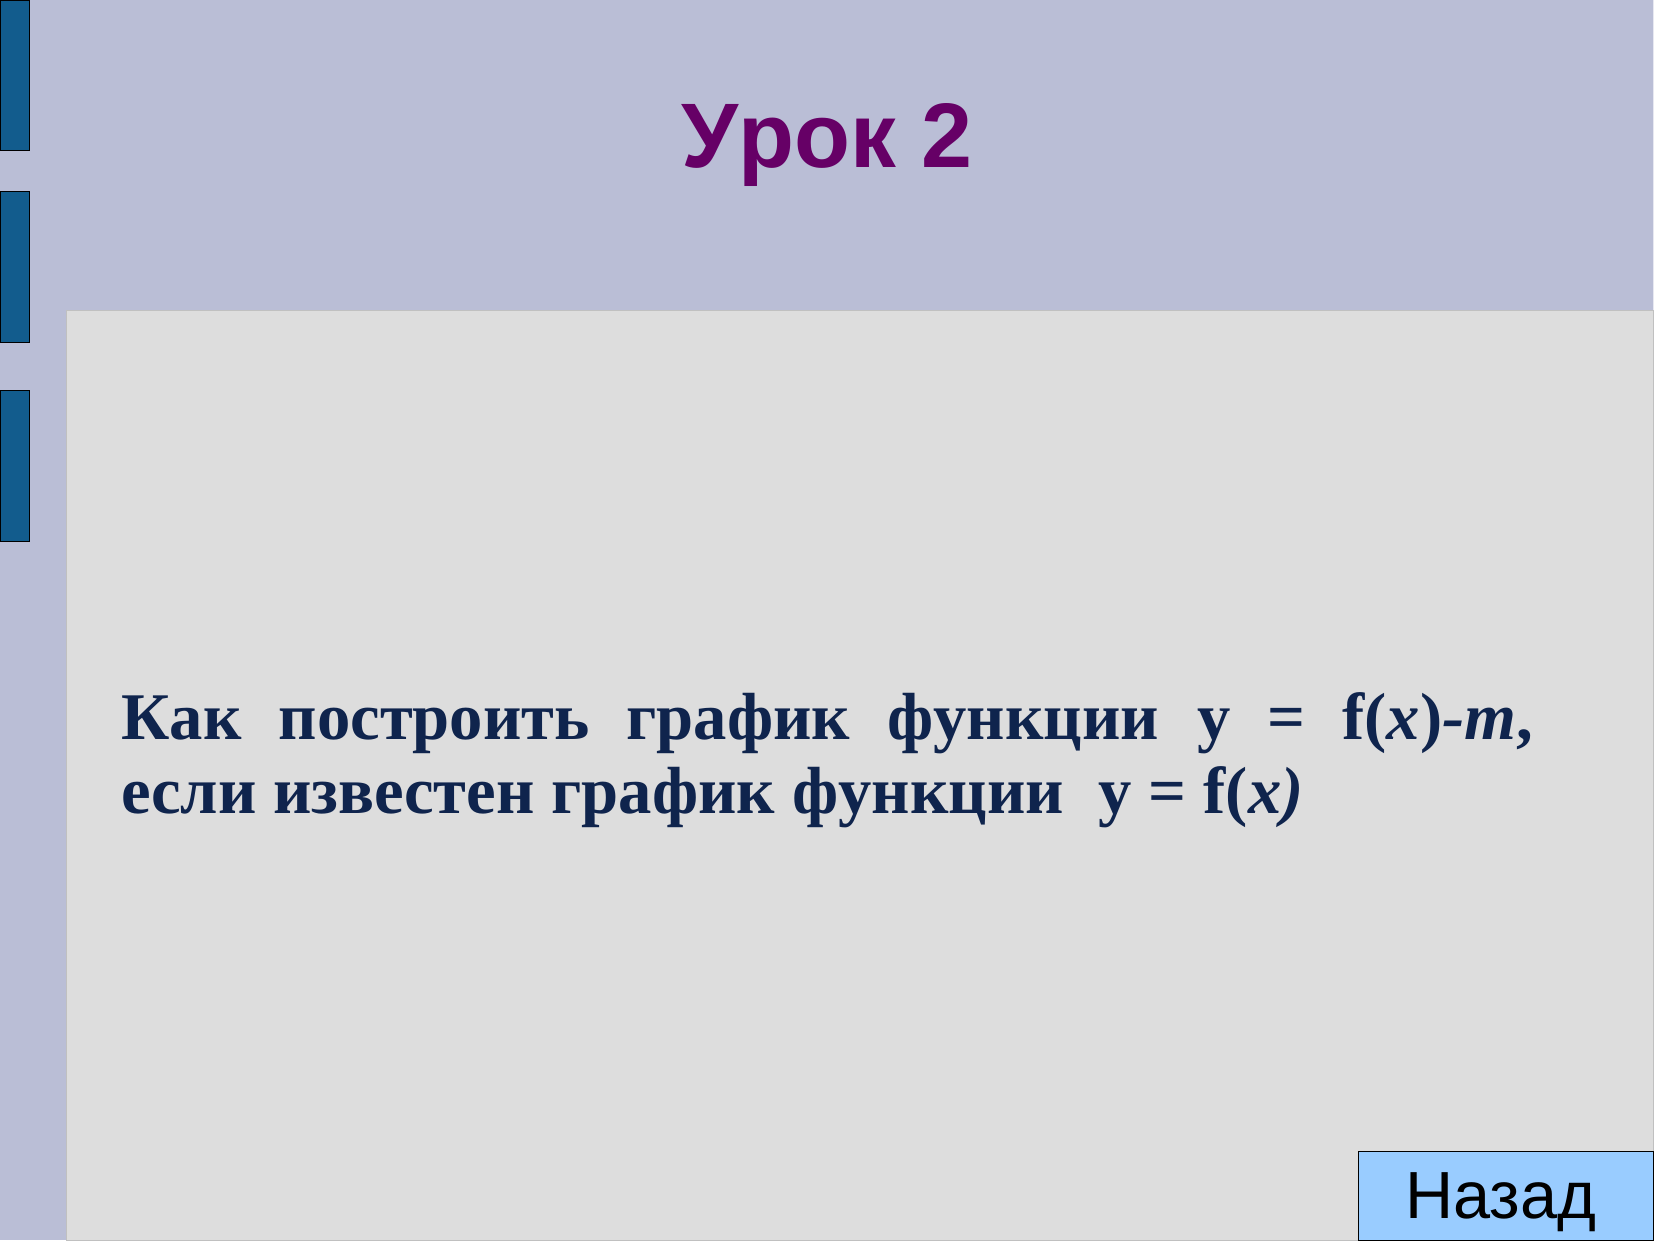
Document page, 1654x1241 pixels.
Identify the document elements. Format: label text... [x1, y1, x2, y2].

text_box Назад [1358, 1151, 1654, 1241]
title Урок 2 [121, 49, 1534, 222]
subtitle Как построить график функции y = f(x)-m, если известен график функции y = f(x) [121, 344, 1534, 1164]
